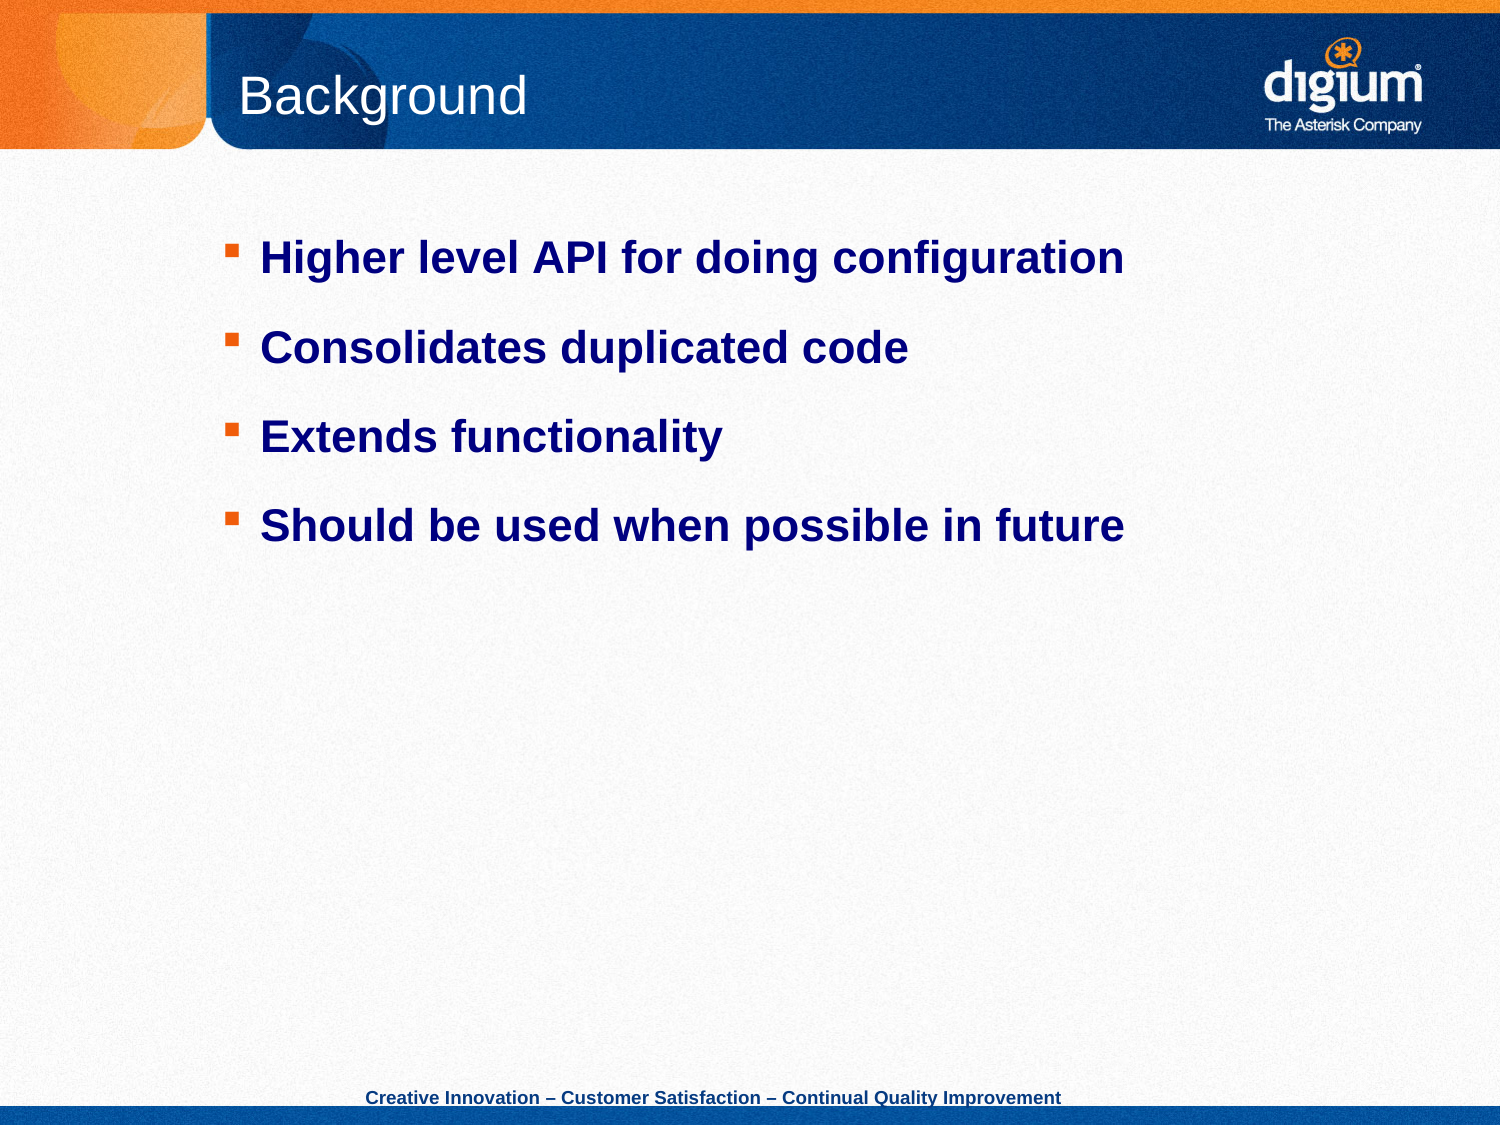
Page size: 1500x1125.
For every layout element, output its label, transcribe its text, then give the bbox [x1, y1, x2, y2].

picture [0, 0, 1500, 1125]
title Background [238, 27, 1243, 127]
list Higher level API for doing configuration Consolidates duplicated code Extends functionality Should be used when possible in future [206, 224, 1301, 967]
